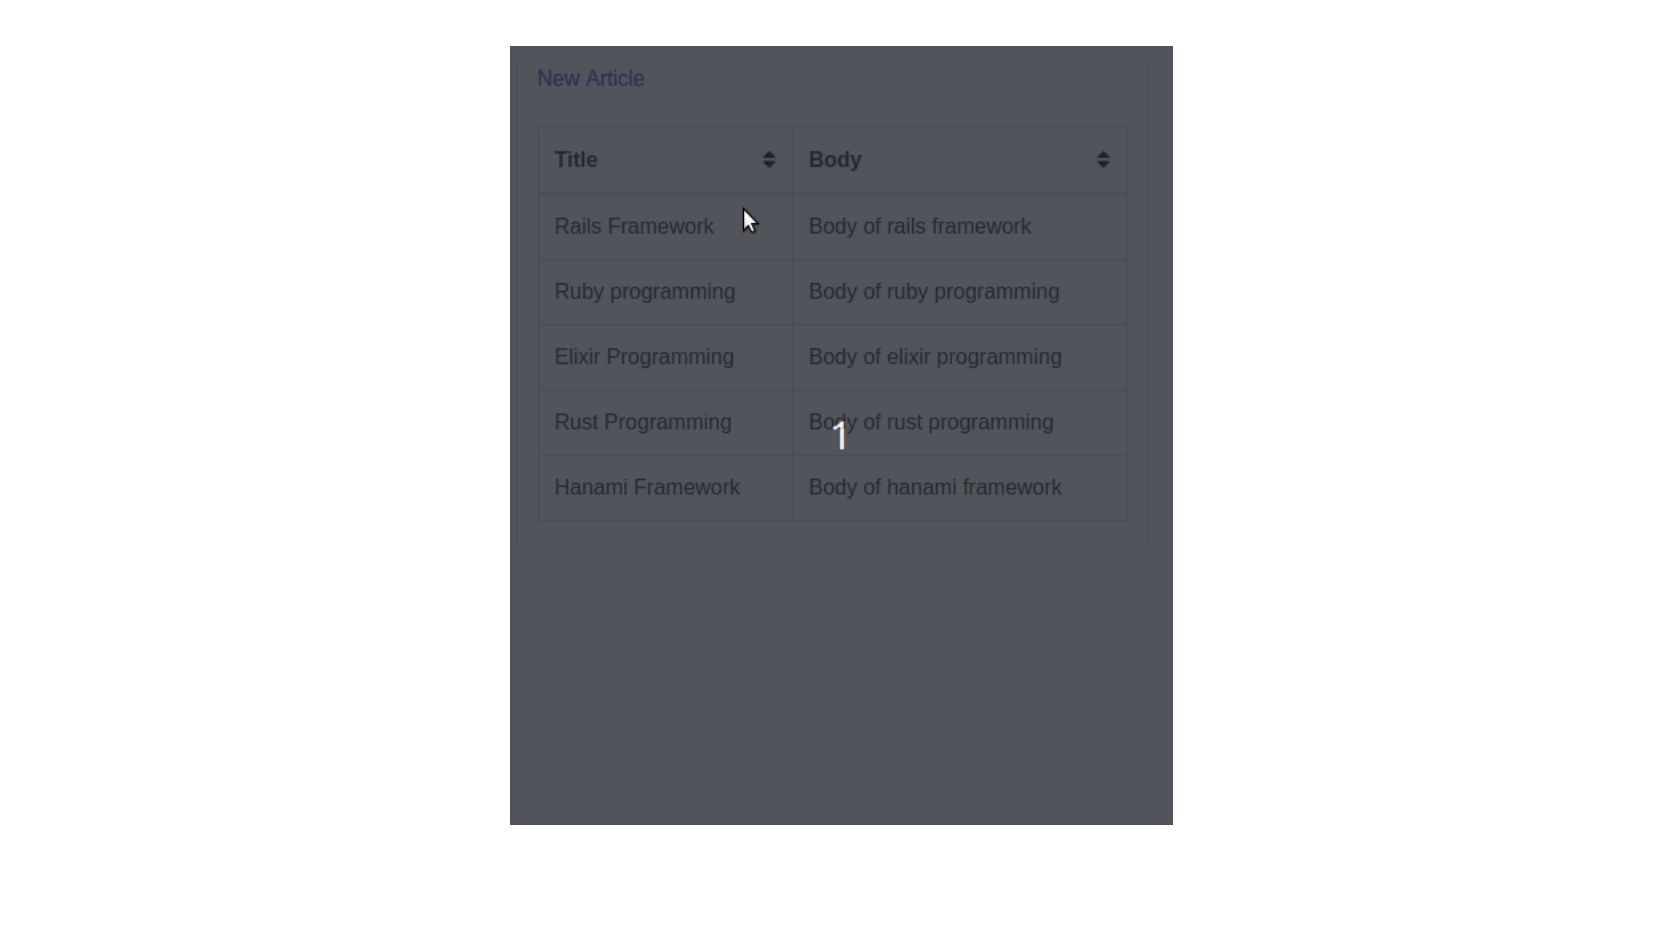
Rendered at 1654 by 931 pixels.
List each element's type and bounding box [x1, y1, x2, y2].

picture [510, 46, 1173, 826]
